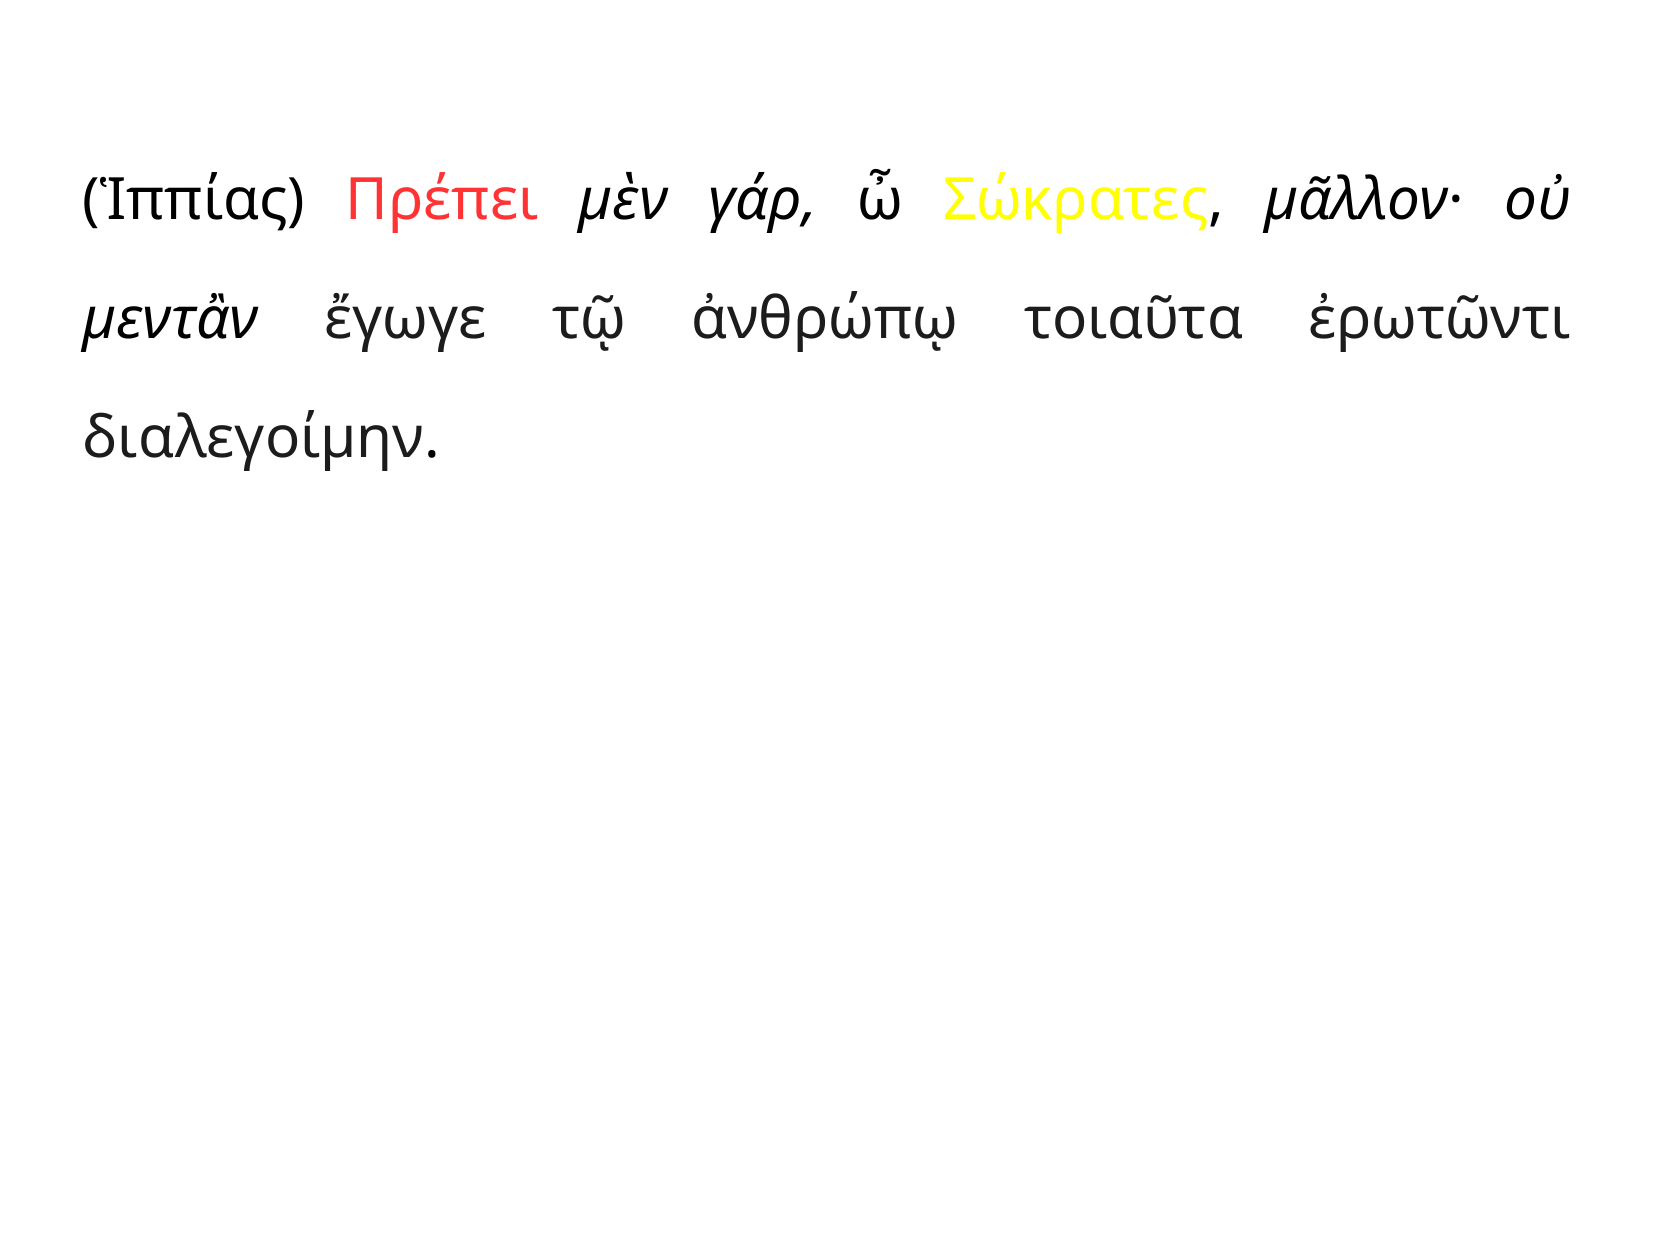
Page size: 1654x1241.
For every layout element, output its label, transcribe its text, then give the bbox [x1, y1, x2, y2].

list (Ἱππίας) Πρέπει μὲν γάρ, ὦ Σώκρατες, μᾶλλον· οὐ μεντἂν ἔγωγε τῷ ἀνθρώπῳ τοιαῦτα ἐρωτῶντι διαλεγοίμην. [82, 118, 1571, 1109]
